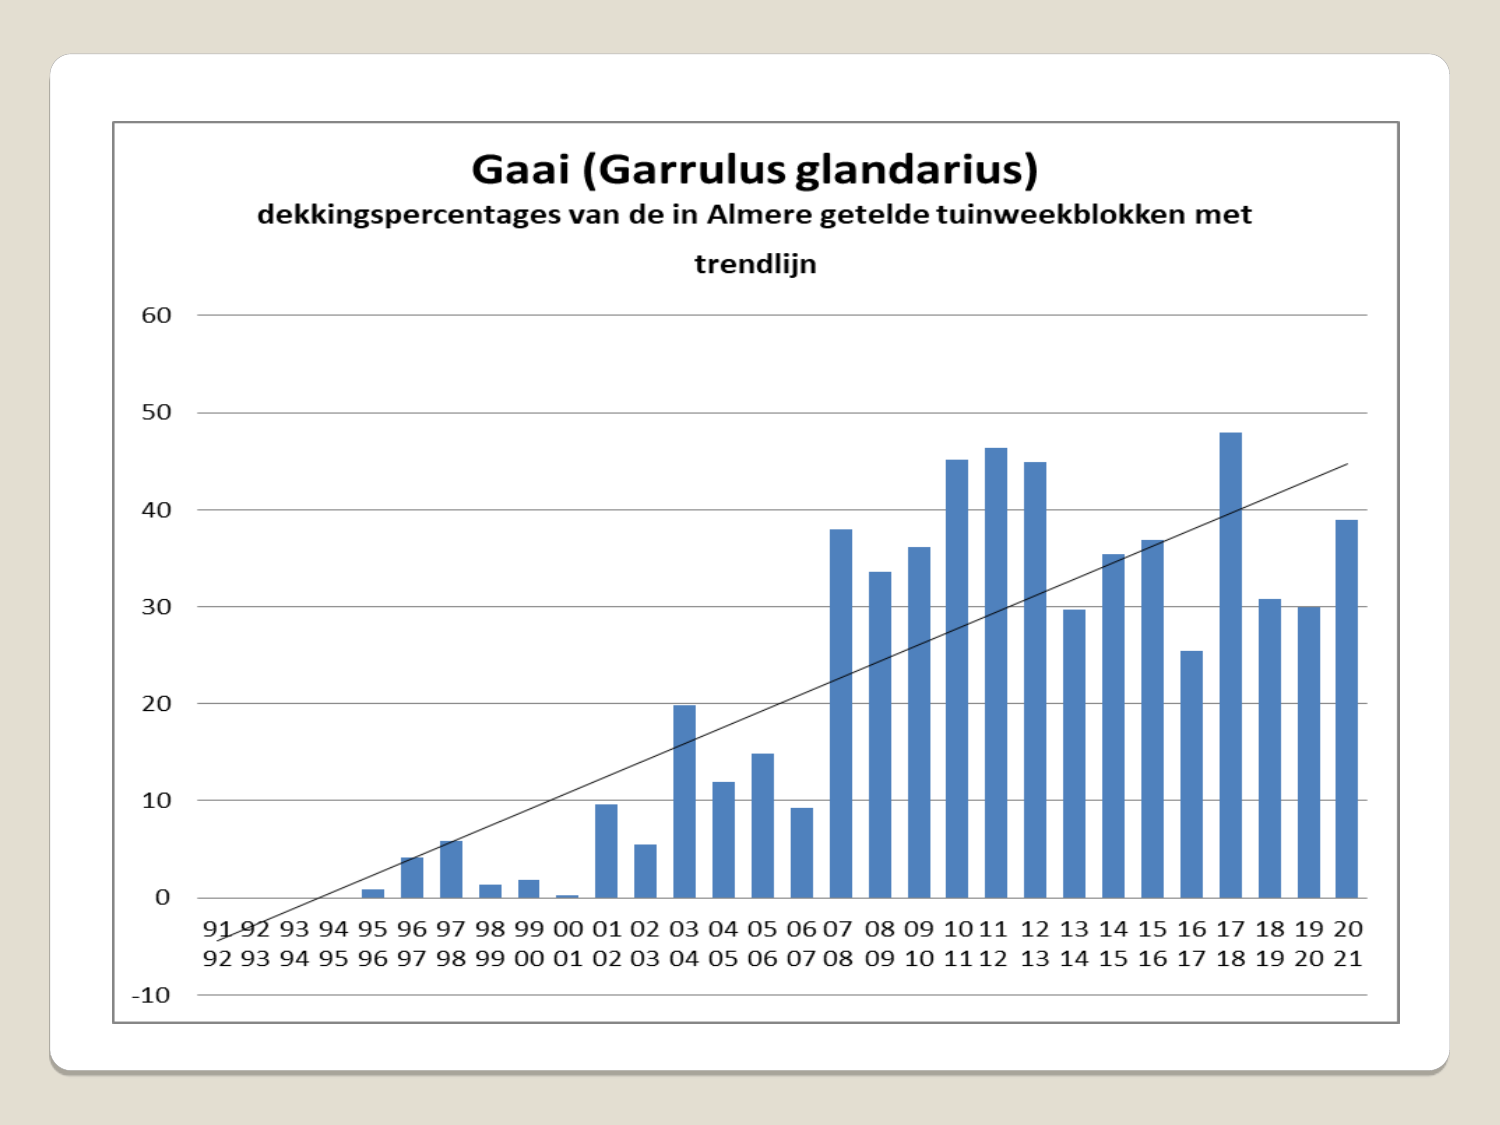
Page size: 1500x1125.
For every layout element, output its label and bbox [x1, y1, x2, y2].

picture [112, 121, 1400, 1024]
